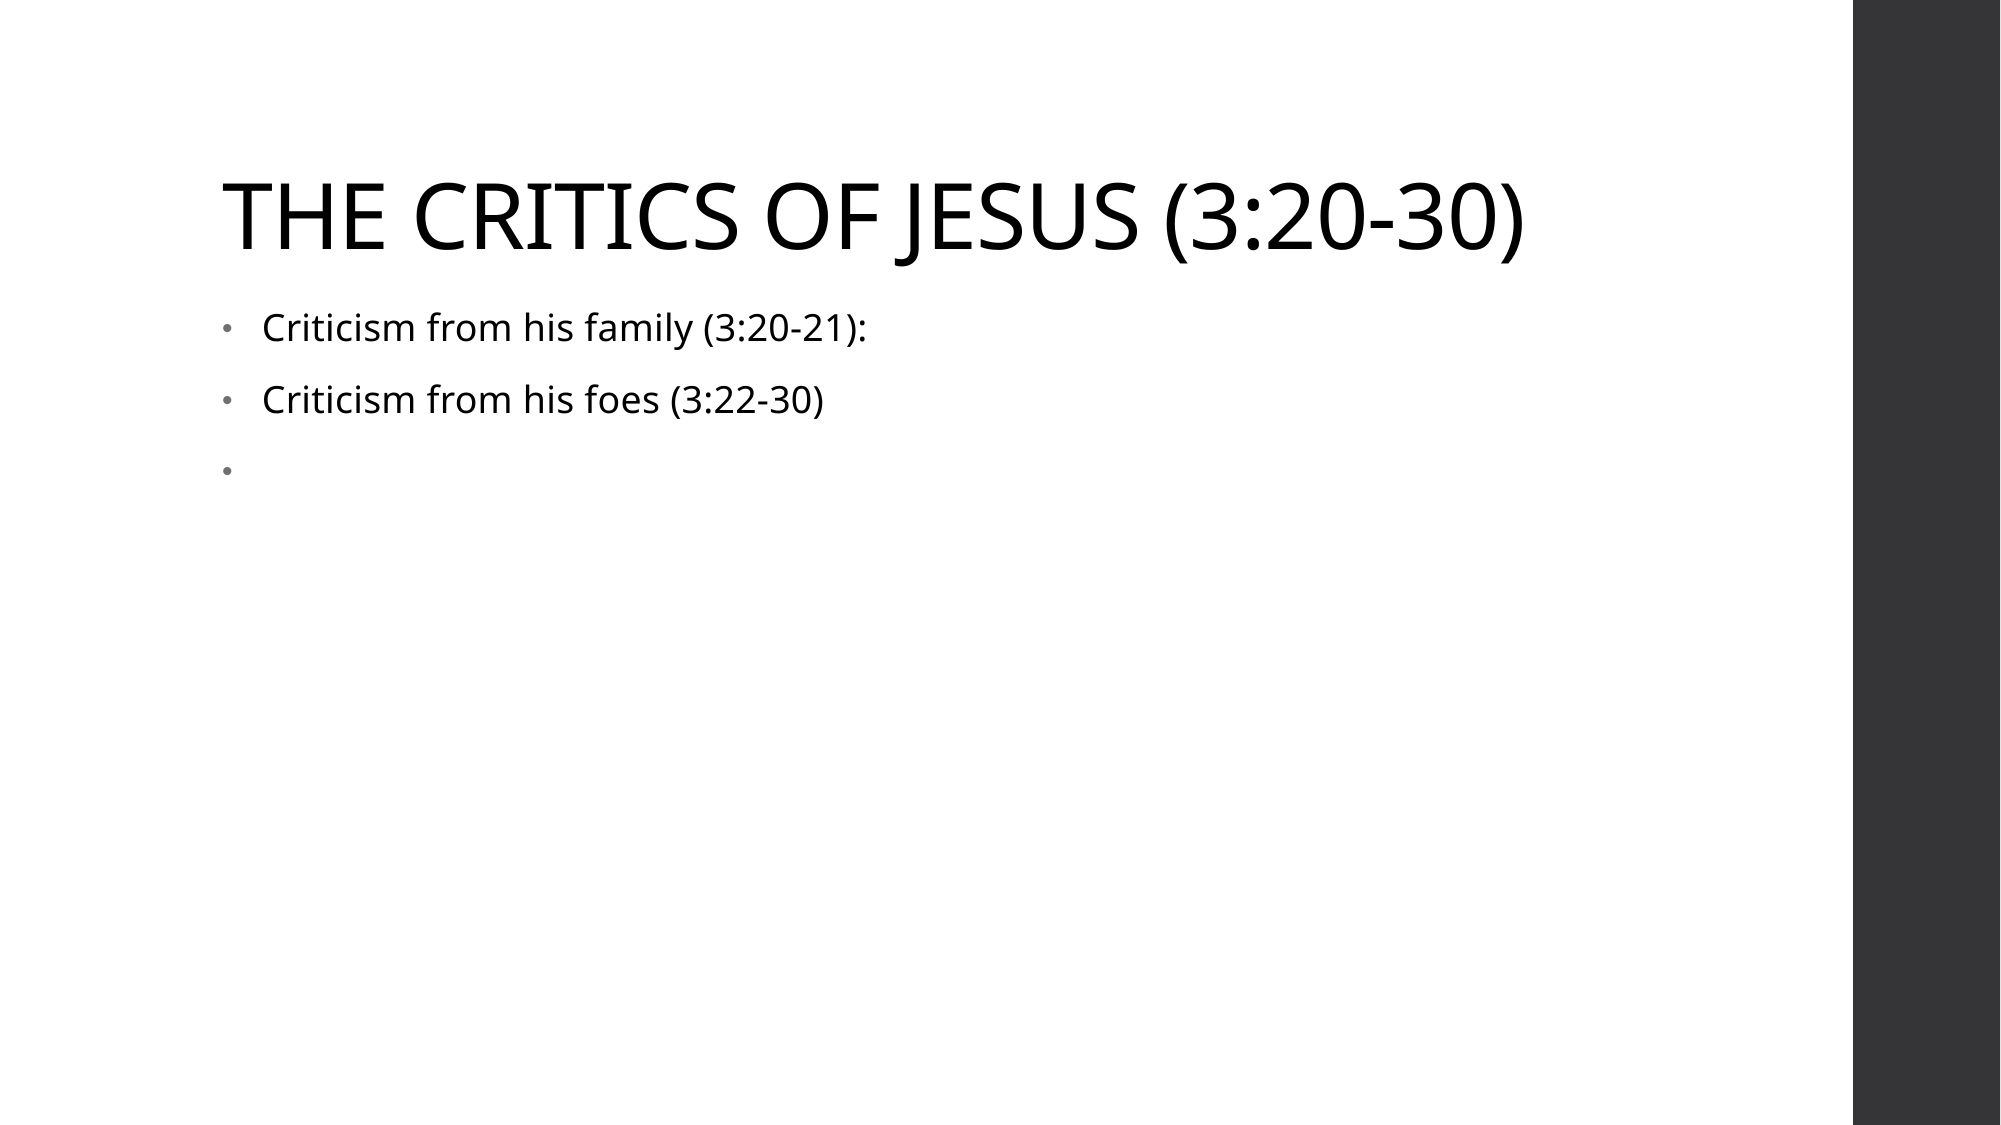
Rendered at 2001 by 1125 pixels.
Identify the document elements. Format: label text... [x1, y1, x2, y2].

list Criticism from his family (3:20-21): Criticism from his foes (3:22-30) [206, 299, 1617, 1014]
title THE CRITICS OF JESUS (3:20-30) [206, 60, 1797, 278]
